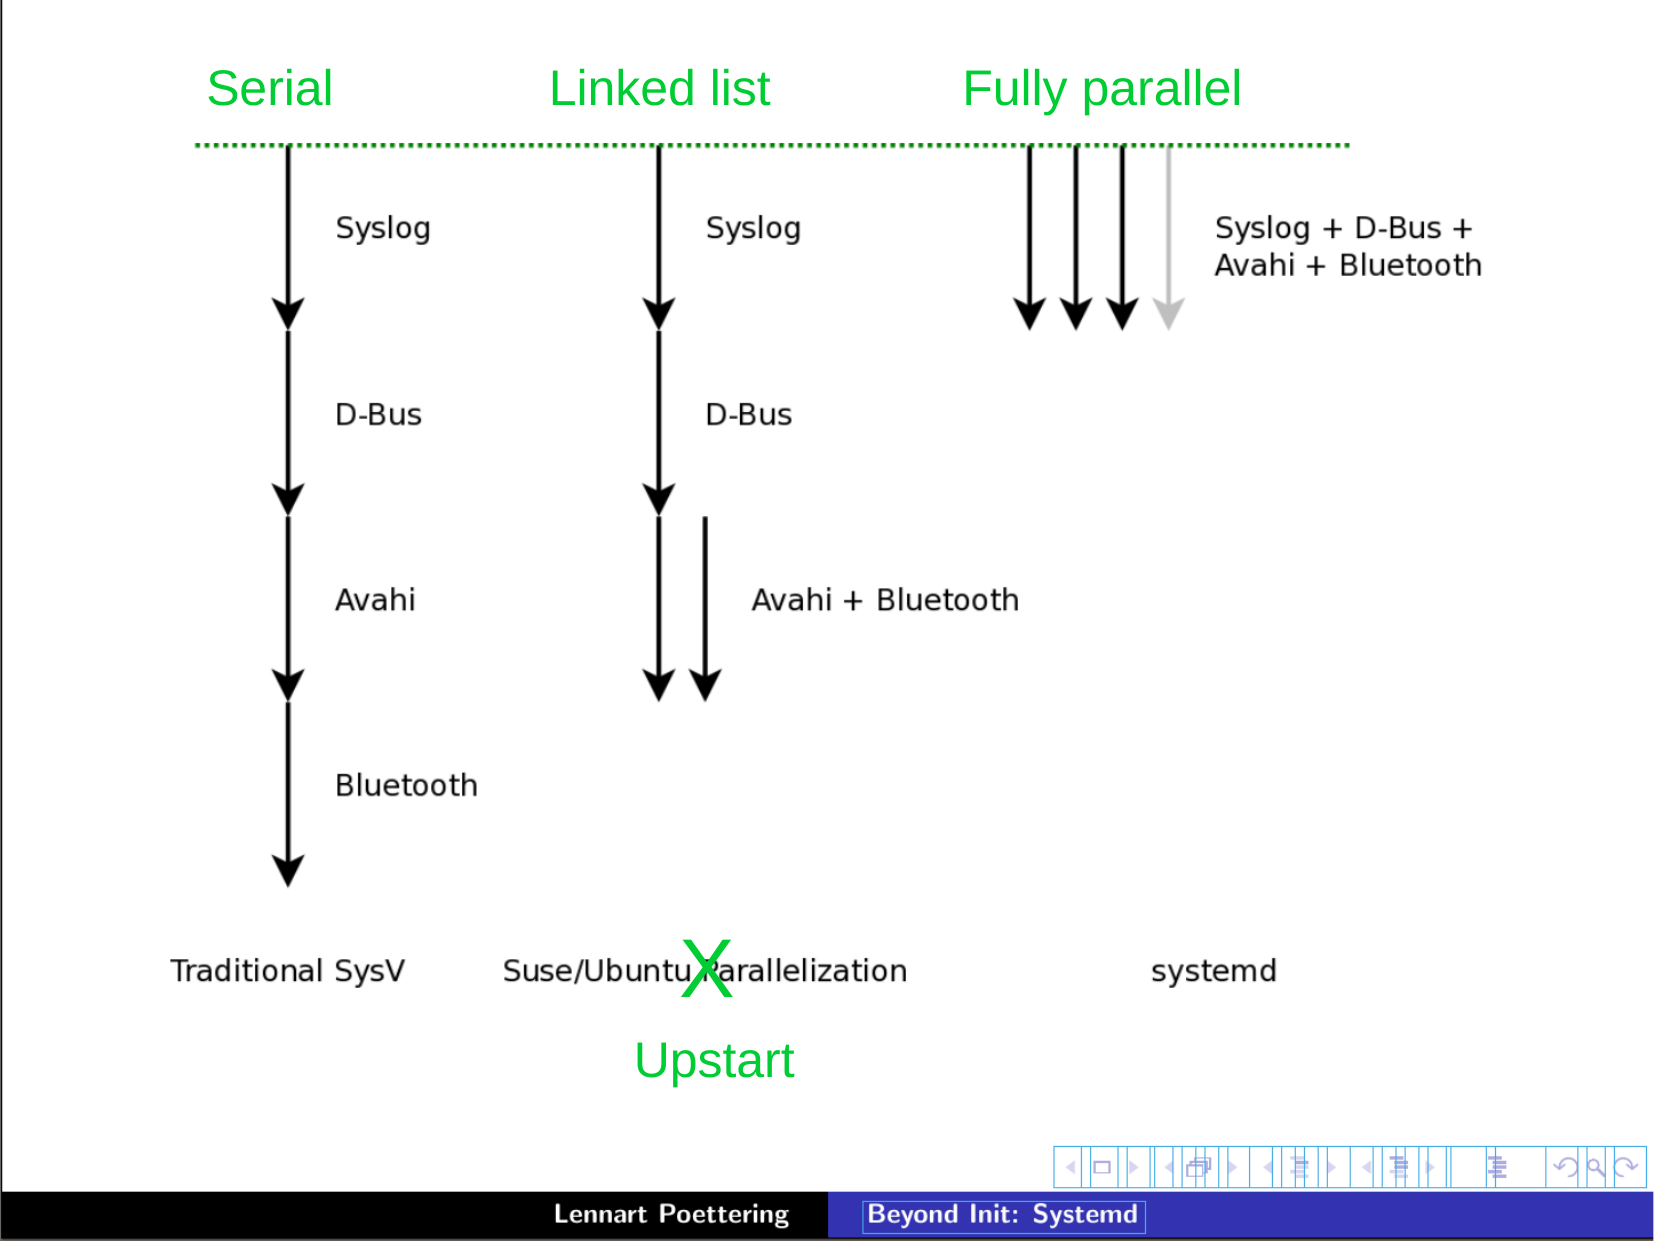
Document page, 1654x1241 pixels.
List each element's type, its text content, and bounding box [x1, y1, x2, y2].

text_box Serial [191, 52, 349, 124]
text_box Linked list [534, 52, 786, 124]
text_box Upstart [619, 1024, 811, 1096]
picture [0, 0, 1654, 1241]
text_box Fully parallel [947, 52, 1258, 124]
text_box X [664, 915, 751, 1023]
